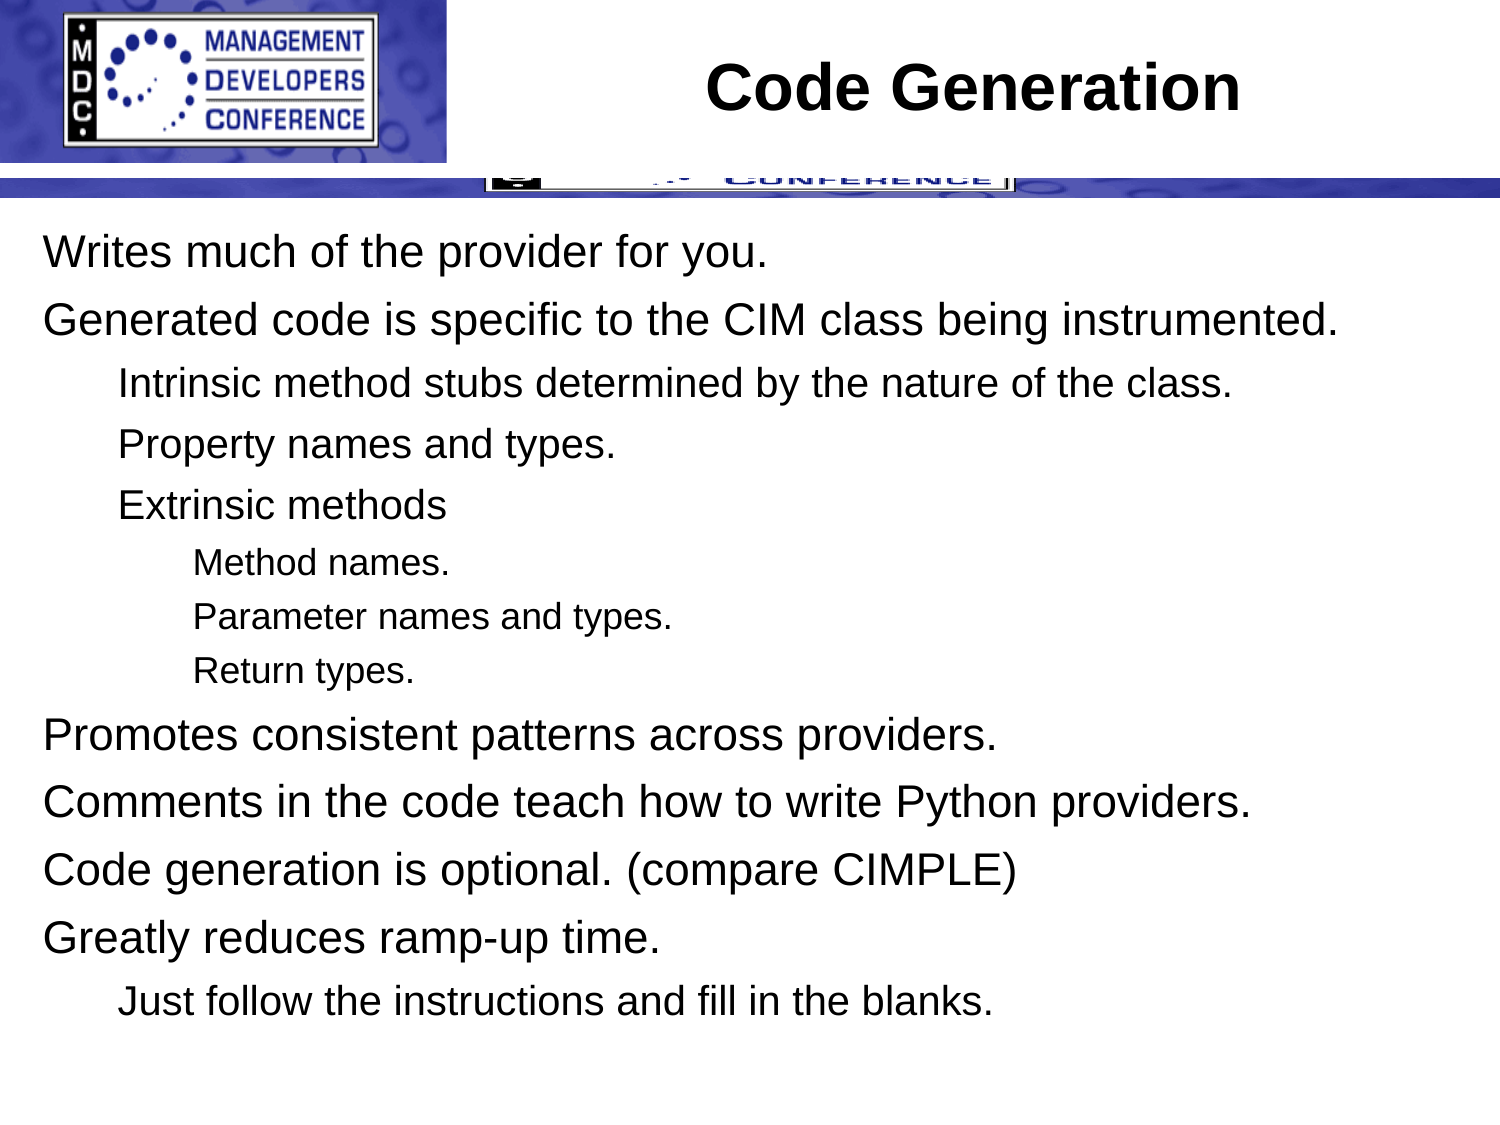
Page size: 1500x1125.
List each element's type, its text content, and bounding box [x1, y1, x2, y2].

picture [0, 178, 1500, 198]
list Writes much of the provider for you. Generated code is specific to the CIM class being instrumented. Intrinsic method stubs determined by the nature of the class. Property names and types. Extrinsic methods Method names. Parameter names and types. Return types. Promotes consistent patterns across providers. Comments in the code teach how to write Python providers. Code generation is optional. (compare CIMPLE) Greatly reduces ramp-up time. Just follow the instructions and fill in the blanks. [42, 226, 1433, 1067]
title Code Generation [447, 7, 1500, 169]
picture [0, 0, 447, 163]
